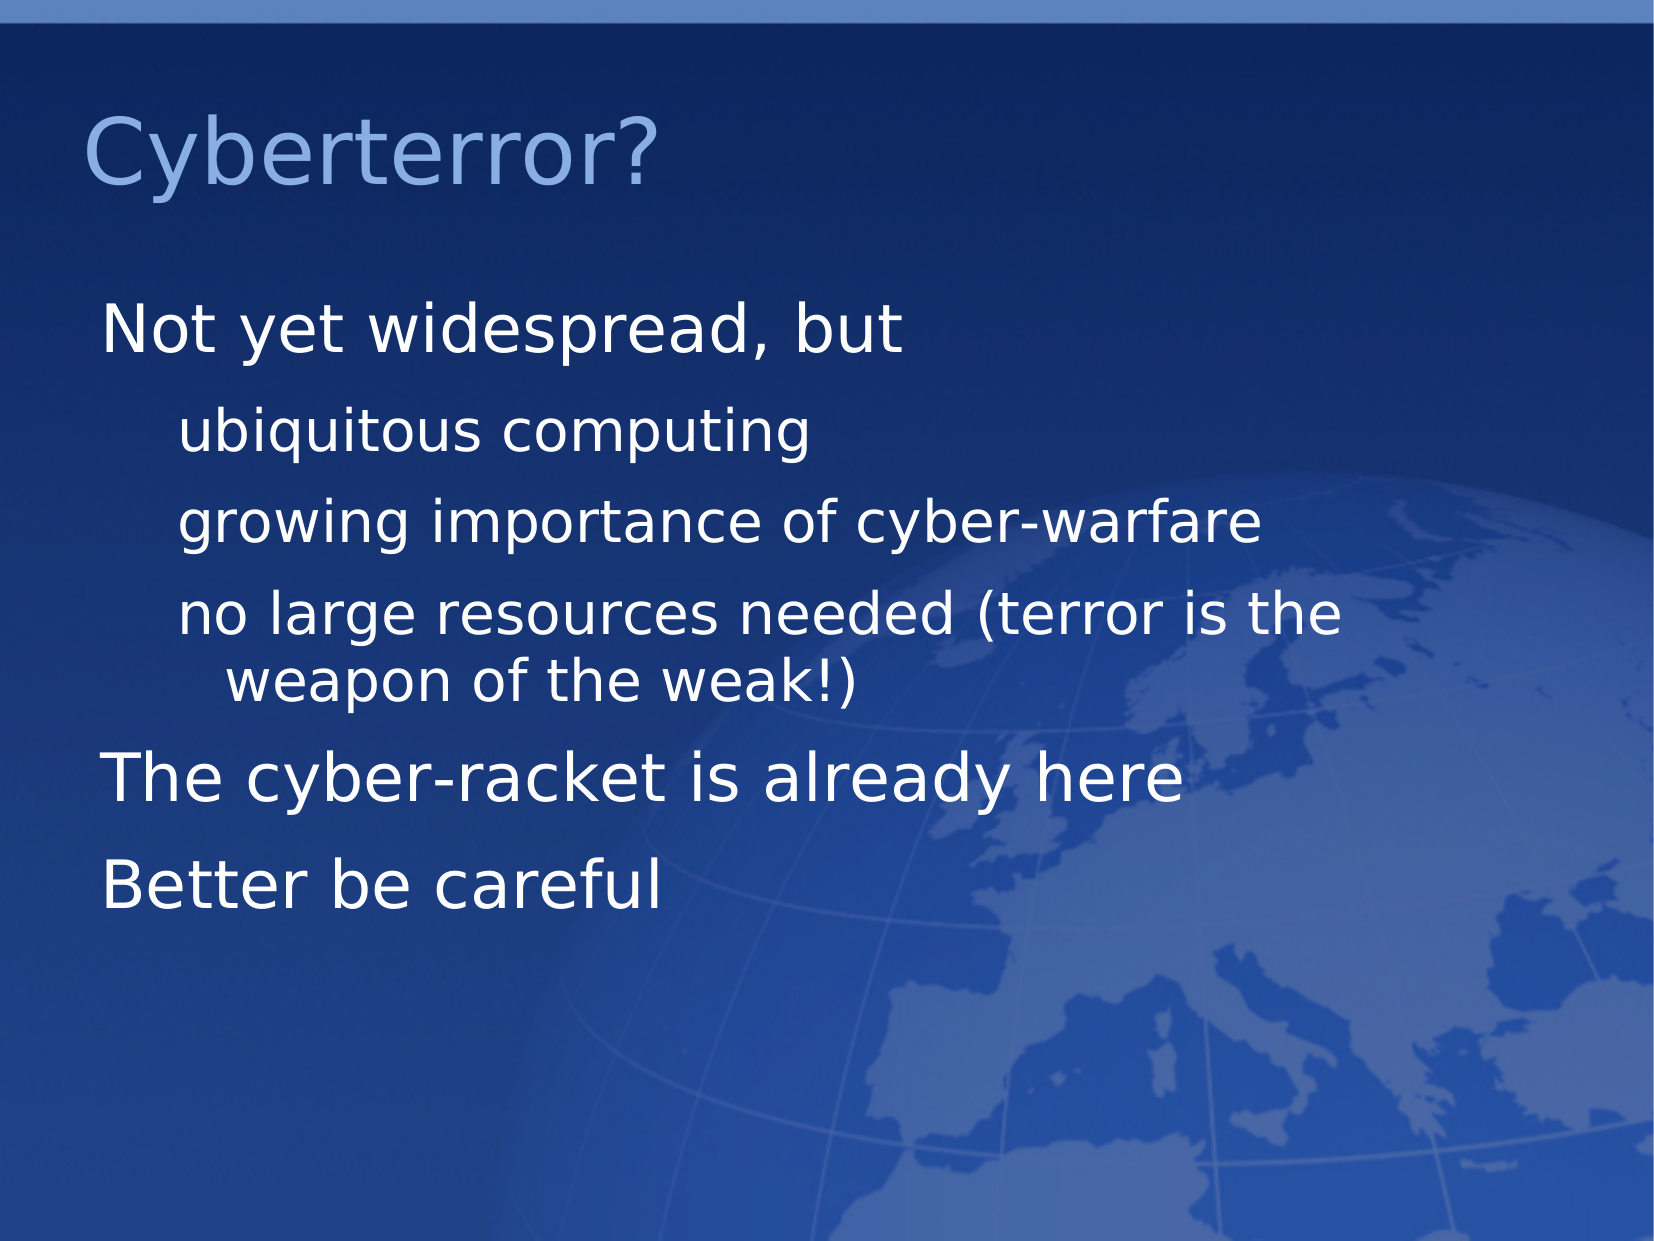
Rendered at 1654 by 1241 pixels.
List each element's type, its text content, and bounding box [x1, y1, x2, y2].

title Cyberterror? [82, 56, 1571, 250]
list Not yet widespread, but ubiquitous computing growing importance of cyber-warfare no large resources needed (terror is the weapon of the weak!) The cyber-racket is already here Better be careful [82, 290, 1571, 1094]
picture [0, 0, 1654, 1241]
